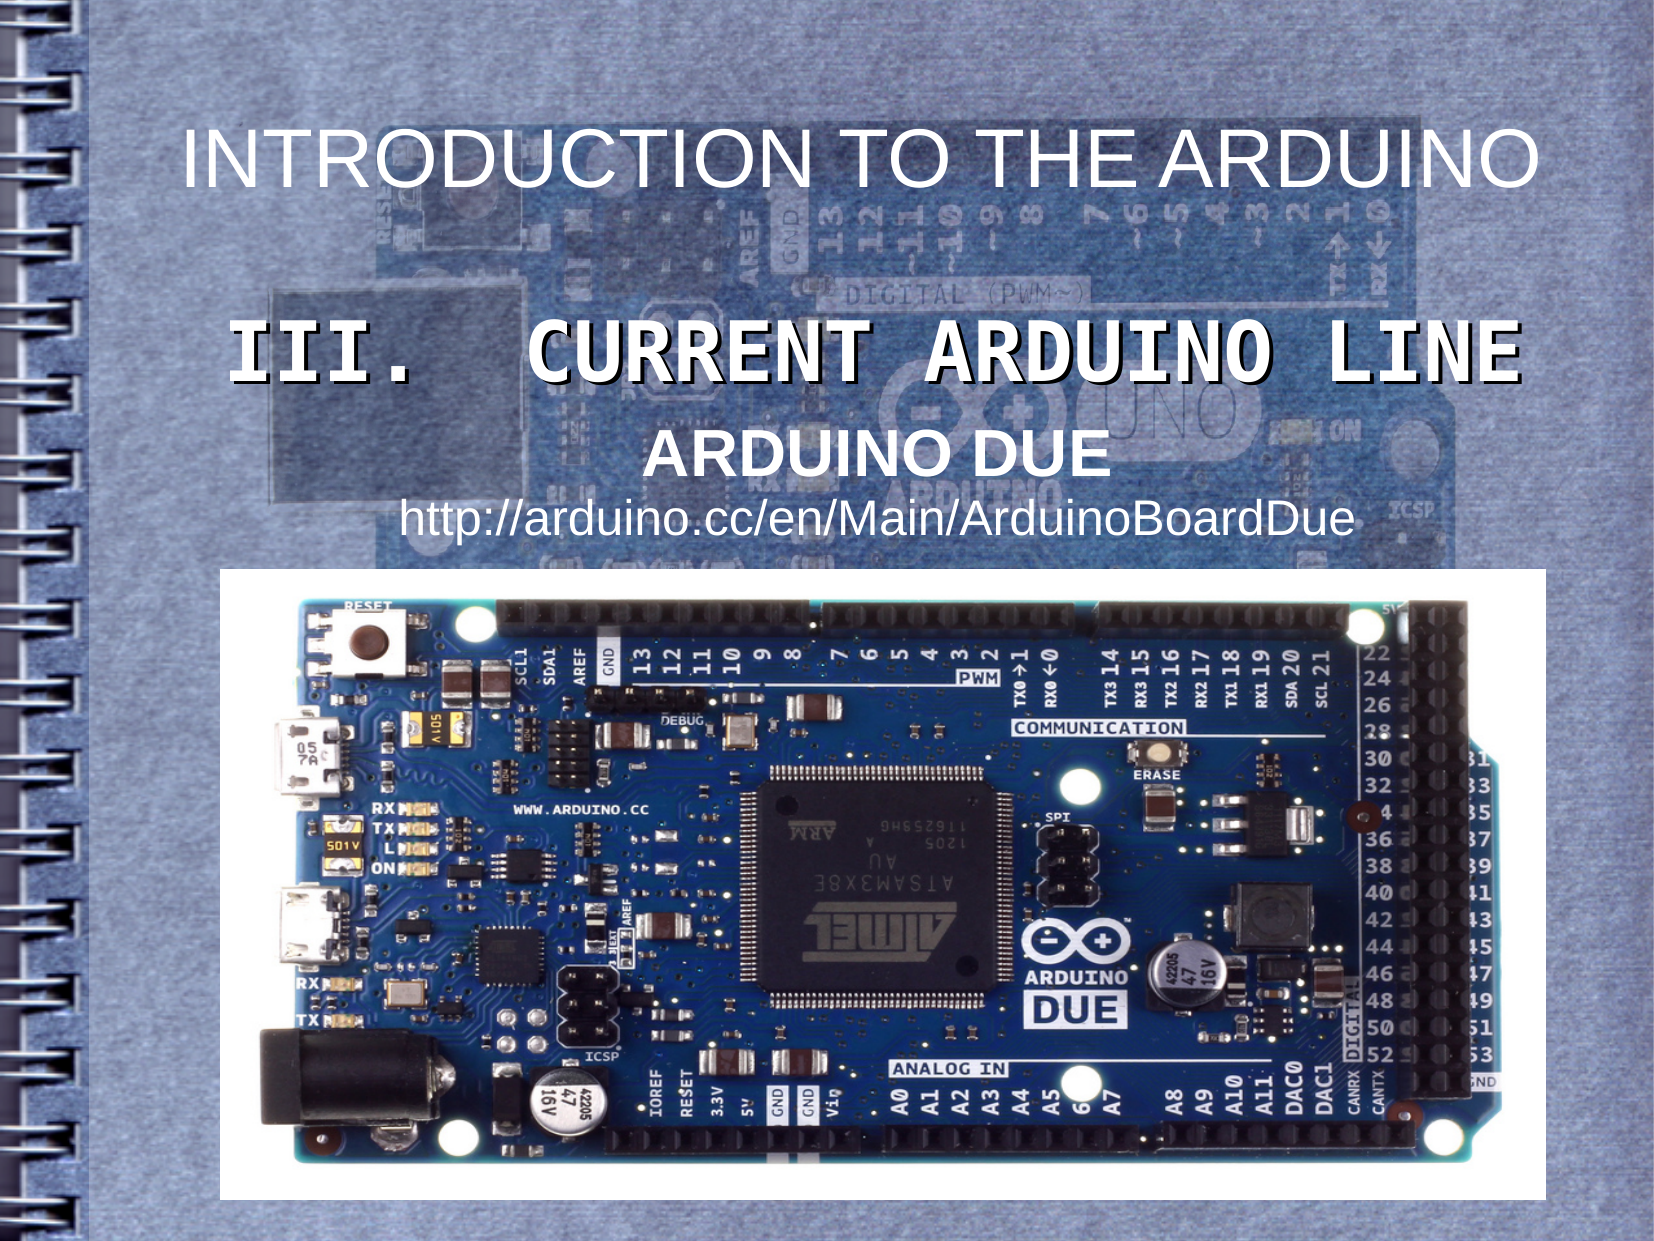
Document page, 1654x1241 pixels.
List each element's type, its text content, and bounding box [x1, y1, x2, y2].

picture [0, 0, 1654, 1241]
text_box INTRODUCTION TO THE ARDUINO [165, 75, 1561, 286]
text_box ARDUINO DUE http://arduino.cc/en/Main/ArduinoBoardDue [330, 408, 1426, 554]
text_box III. CURRENT ARDUINO LINE [153, 296, 1594, 409]
